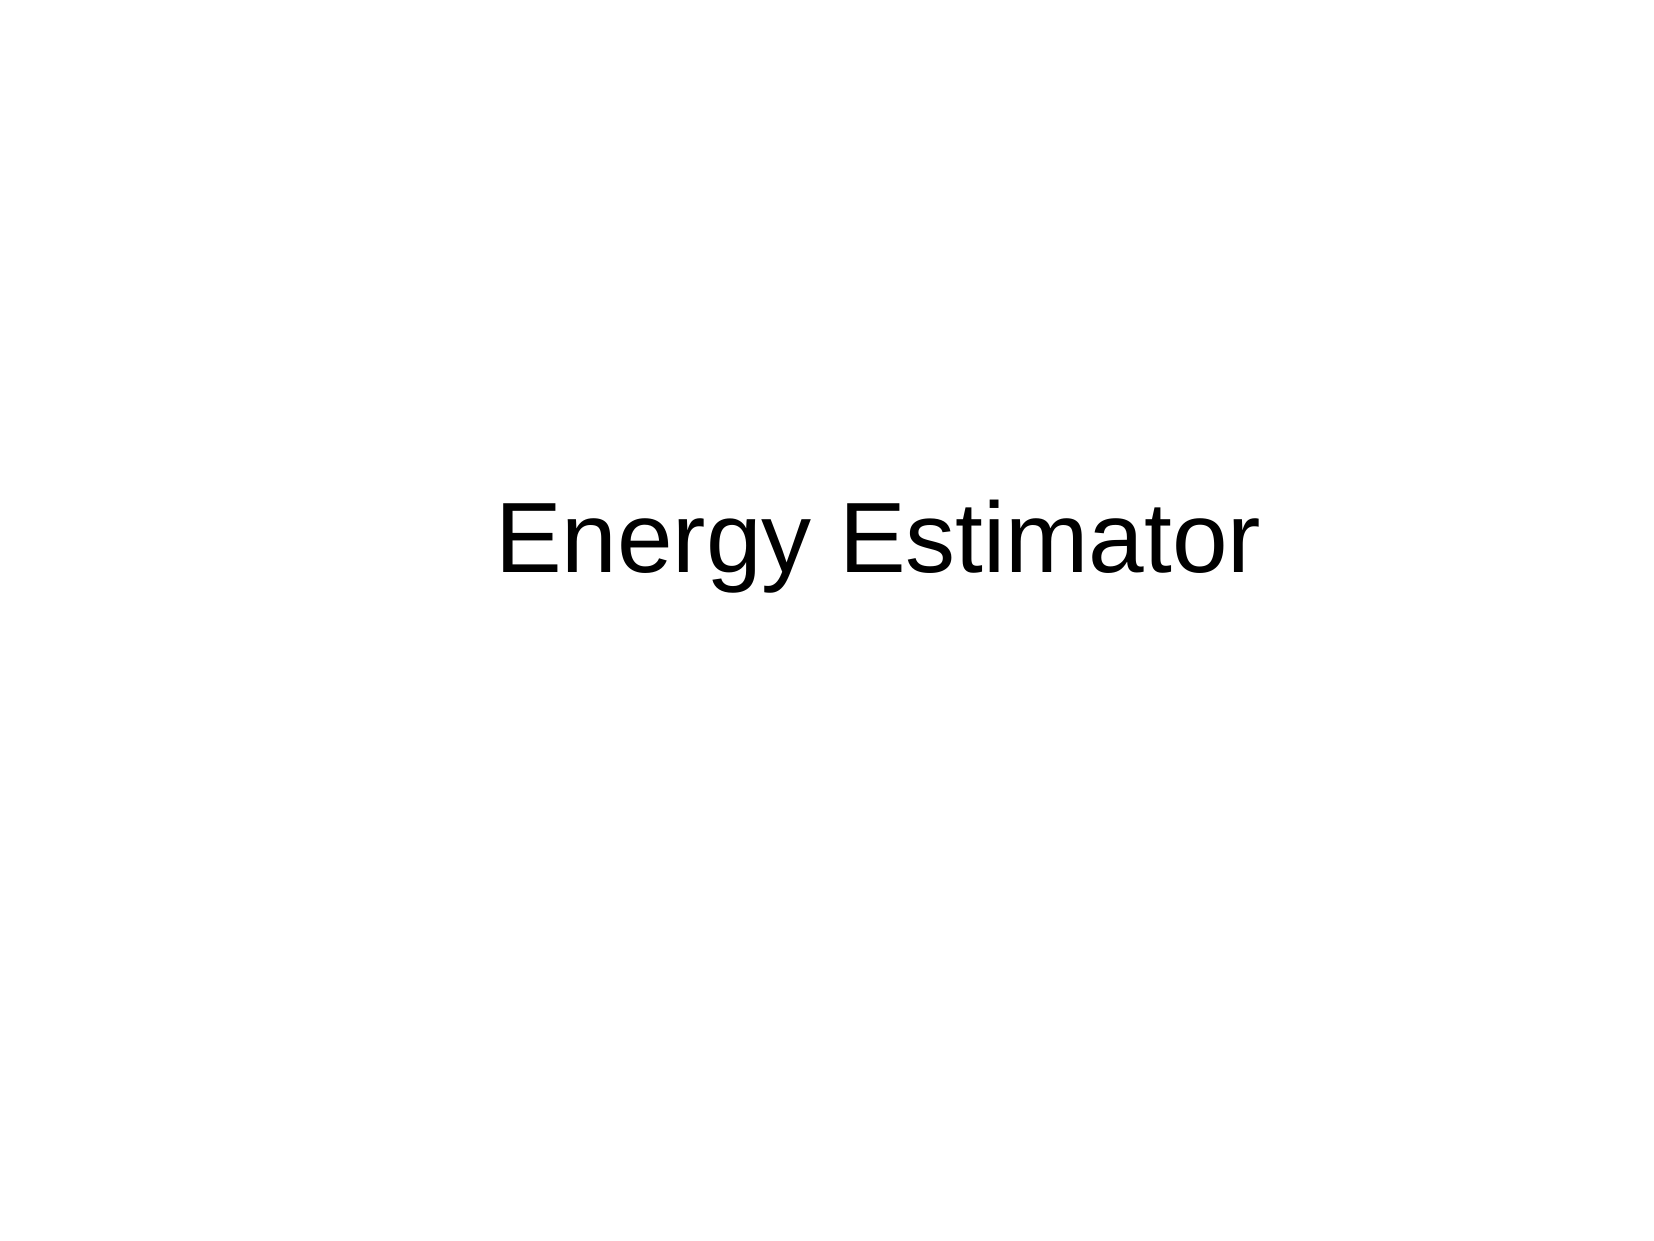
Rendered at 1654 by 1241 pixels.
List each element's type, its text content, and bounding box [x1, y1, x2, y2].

text_box Energy Estimator [480, 474, 1276, 638]
